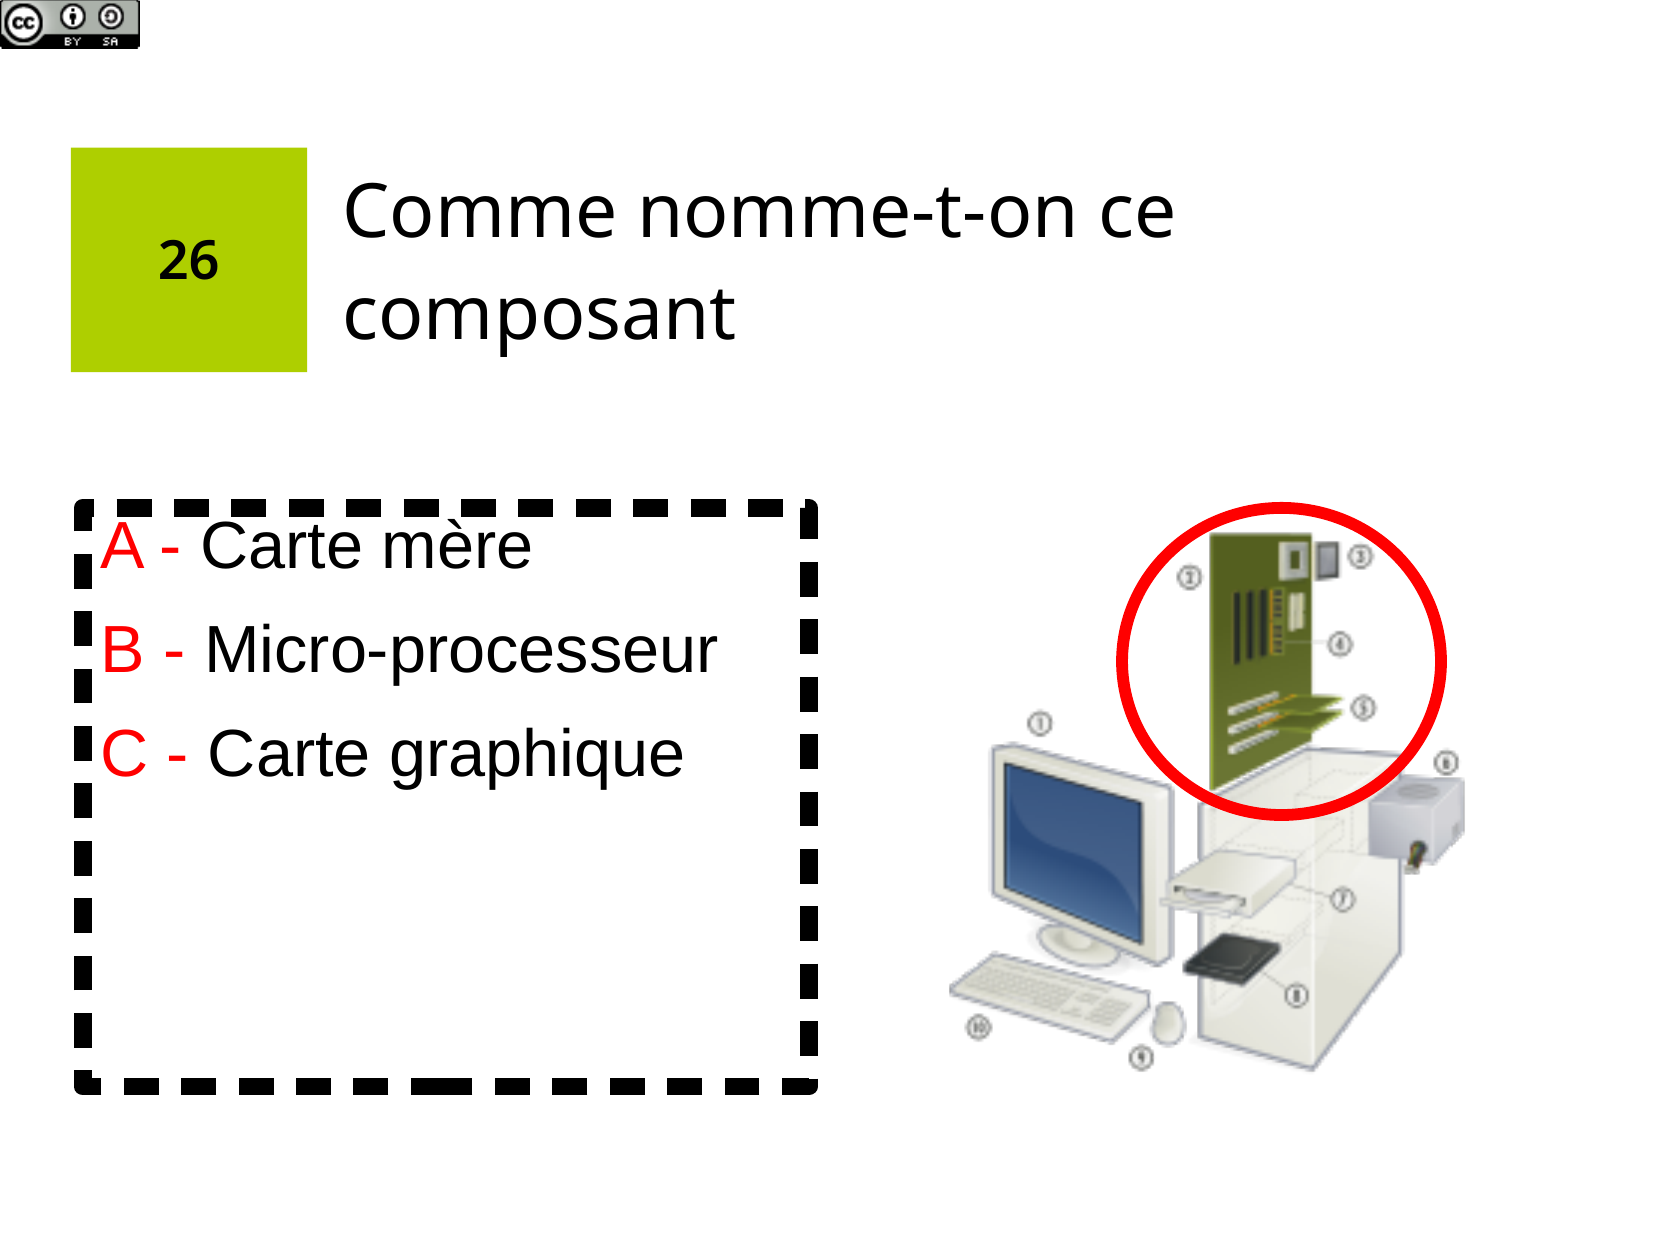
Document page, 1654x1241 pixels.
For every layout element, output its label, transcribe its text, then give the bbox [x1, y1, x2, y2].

title Comme nomme-t-on ce composant [342, 59, 1571, 461]
picture [0, 0, 140, 49]
list Carte mère Micro-processeur Carte graphique [82, 507, 809, 1087]
picture [939, 507, 1477, 1087]
picture [1128, 514, 1435, 809]
